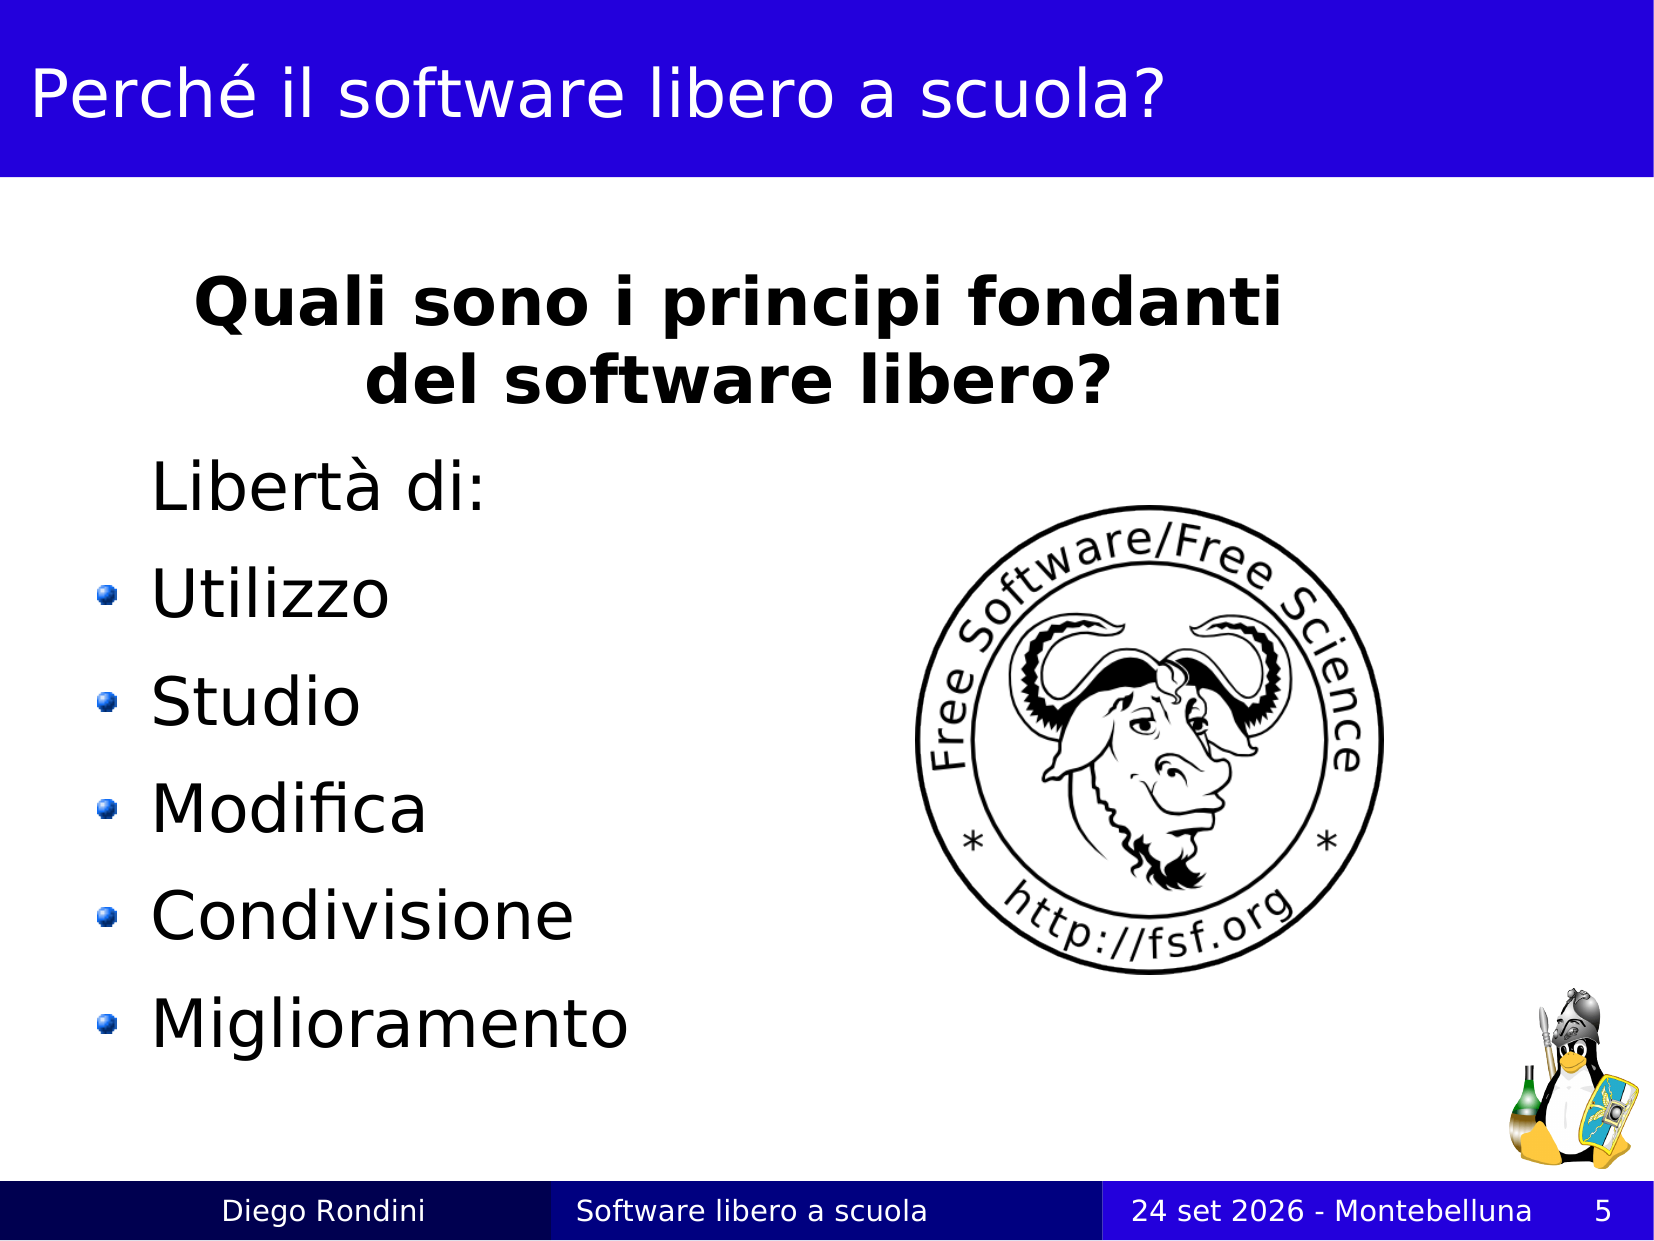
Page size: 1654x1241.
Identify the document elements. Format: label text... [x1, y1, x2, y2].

picture [915, 505, 1384, 975]
picture [1509, 988, 1639, 1169]
list Quali sono i principi fondanti del software libero? Libertà di: Utilizzo Studio Modifica Condivisione Miglioramento [79, 263, 1329, 1063]
title Perché il software libero a scuola? [29, 0, 1518, 198]
